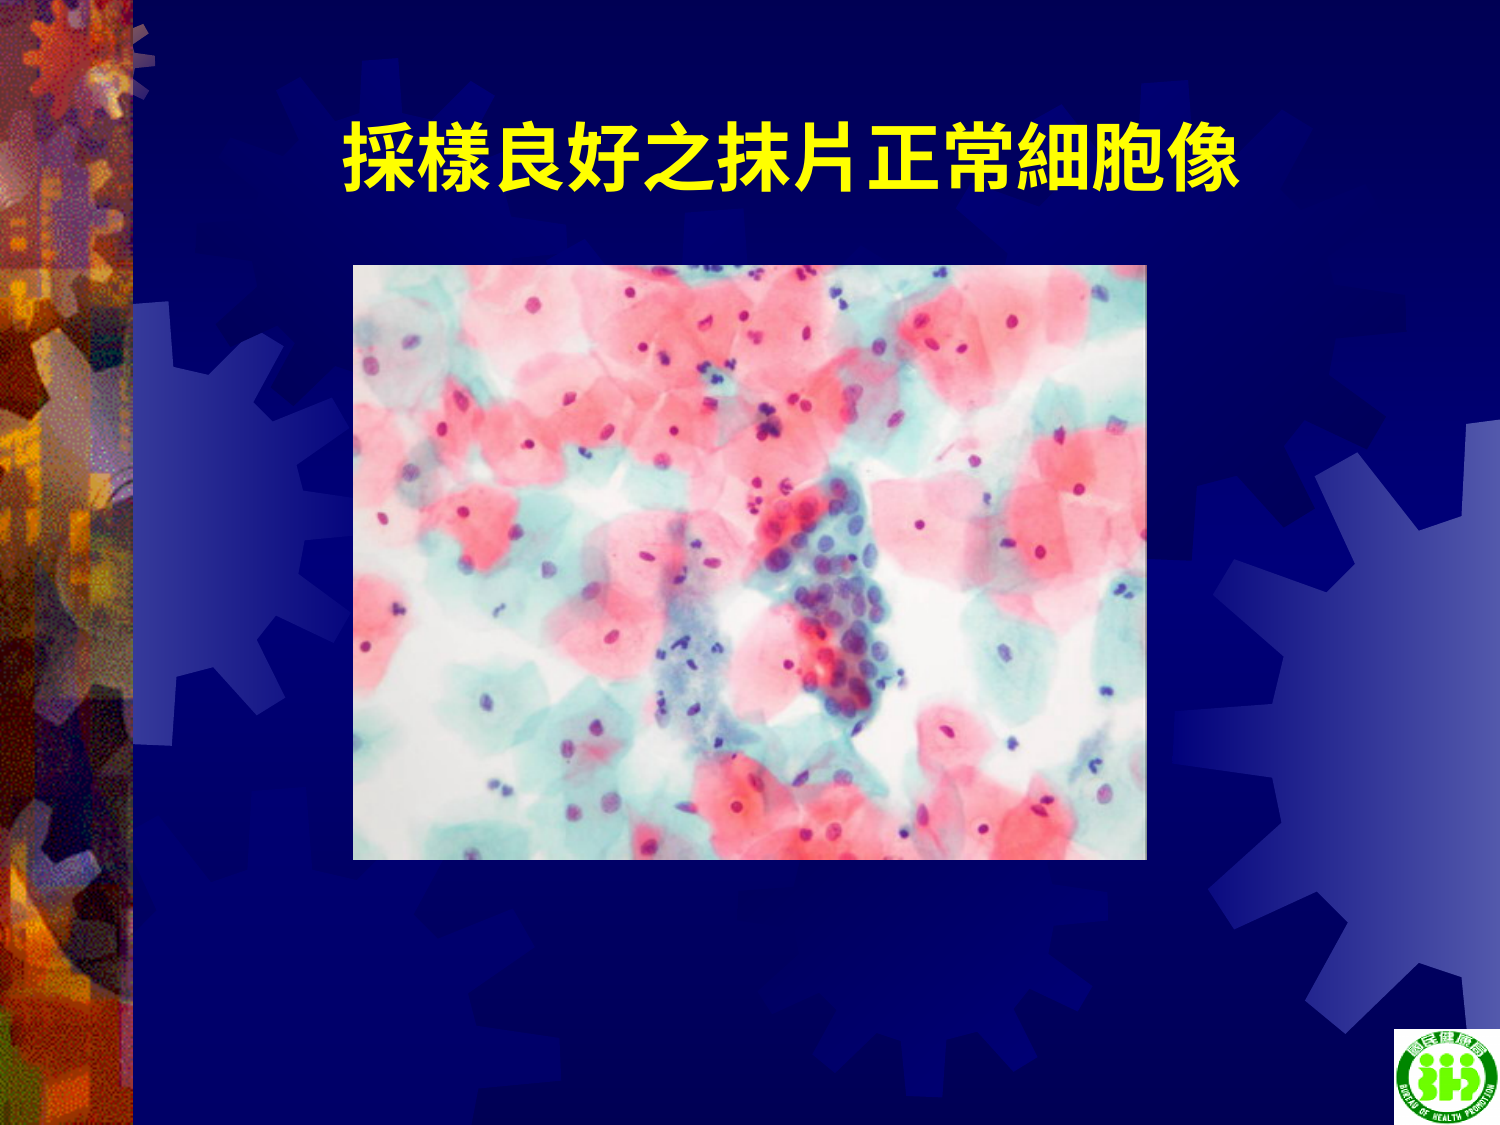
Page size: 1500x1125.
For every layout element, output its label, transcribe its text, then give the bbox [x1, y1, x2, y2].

text_box 採樣良好之抹片正常細胞像 [326, 102, 1426, 209]
picture [353, 265, 1147, 860]
